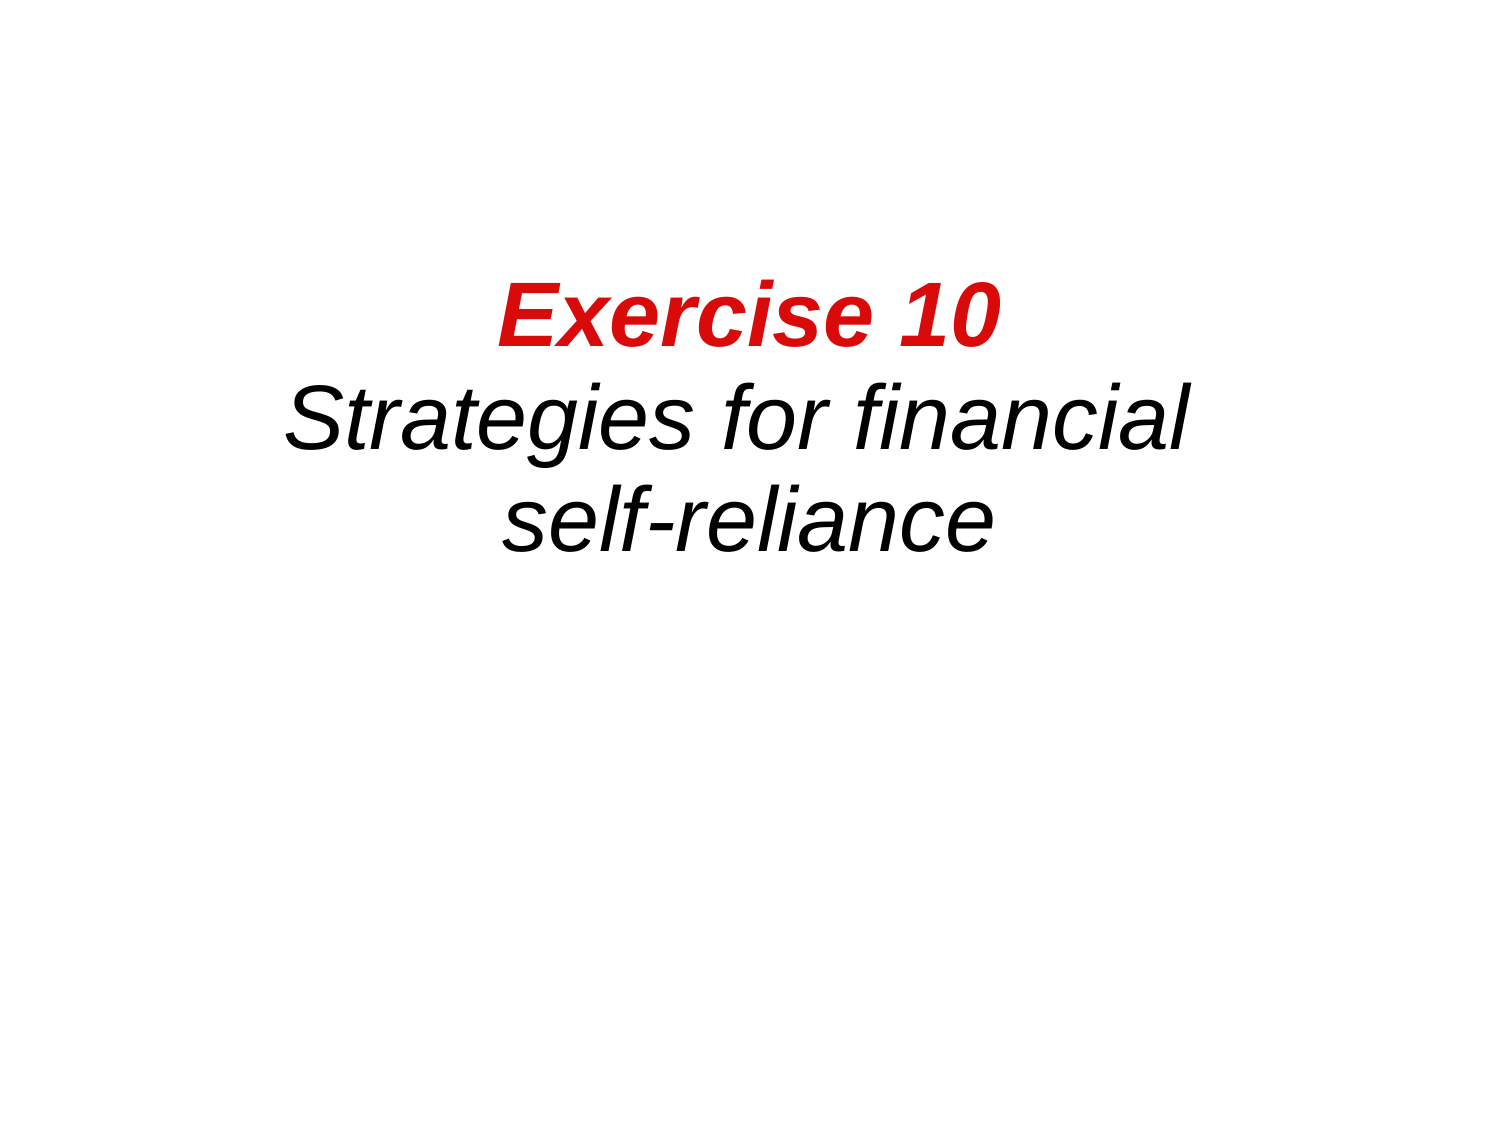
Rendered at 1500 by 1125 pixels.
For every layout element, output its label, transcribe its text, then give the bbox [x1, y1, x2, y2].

title Exercise 10 Strategies for financial self-reliance [112, 21, 1388, 917]
